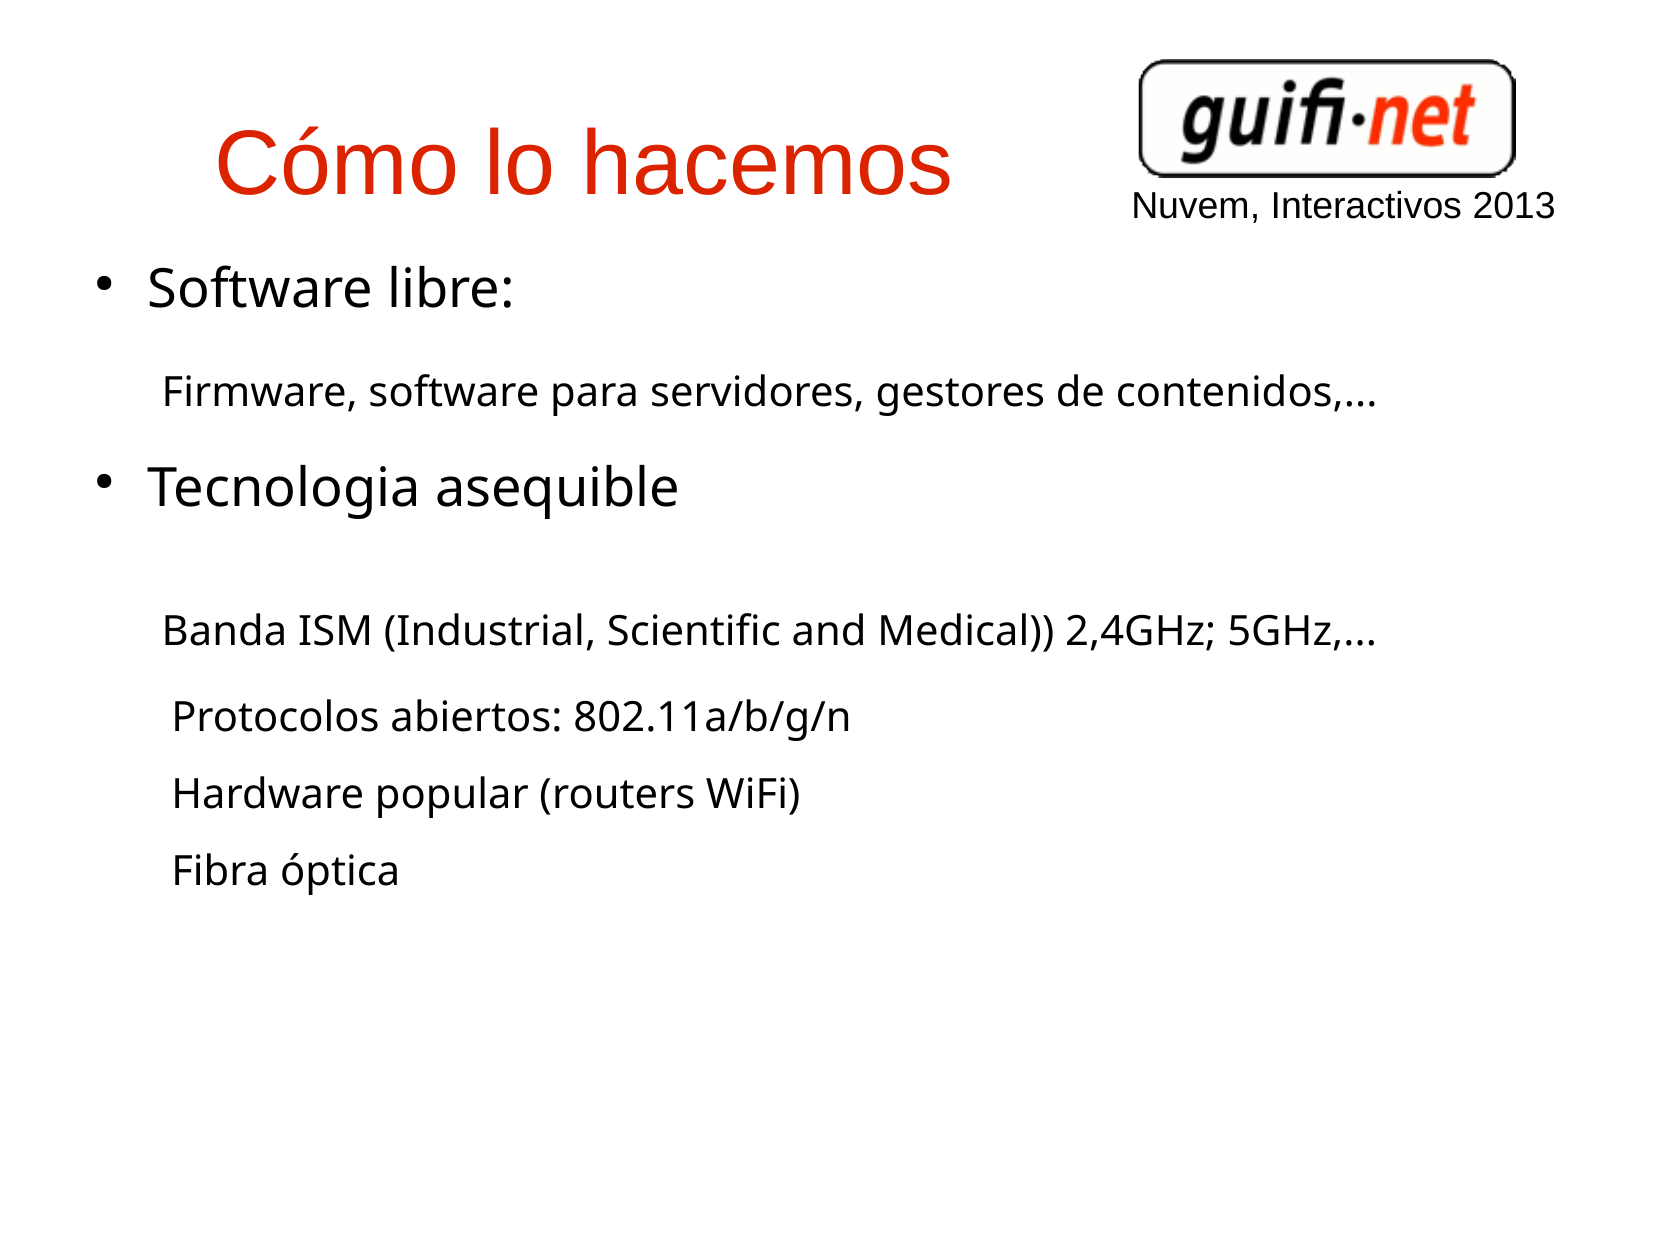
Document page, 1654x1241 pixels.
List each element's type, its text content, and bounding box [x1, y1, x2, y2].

title Cómo lo hacemos [76, 59, 1093, 252]
text_box Nuvem, Interactivos 2013 [1033, 177, 1654, 277]
list Software libre: Firmware, software para servidores, gestores de contenidos,... Tecnologia asequible Banda ISM (Industrial, Scientific and Medical)) 2,4GHz; 5GHz,... Protocolos abiertos: 802.11a/b/g/n Hardware popular (routers WiFi) Fibra óptica [76, 252, 1565, 1241]
picture [1137, 59, 1516, 177]
